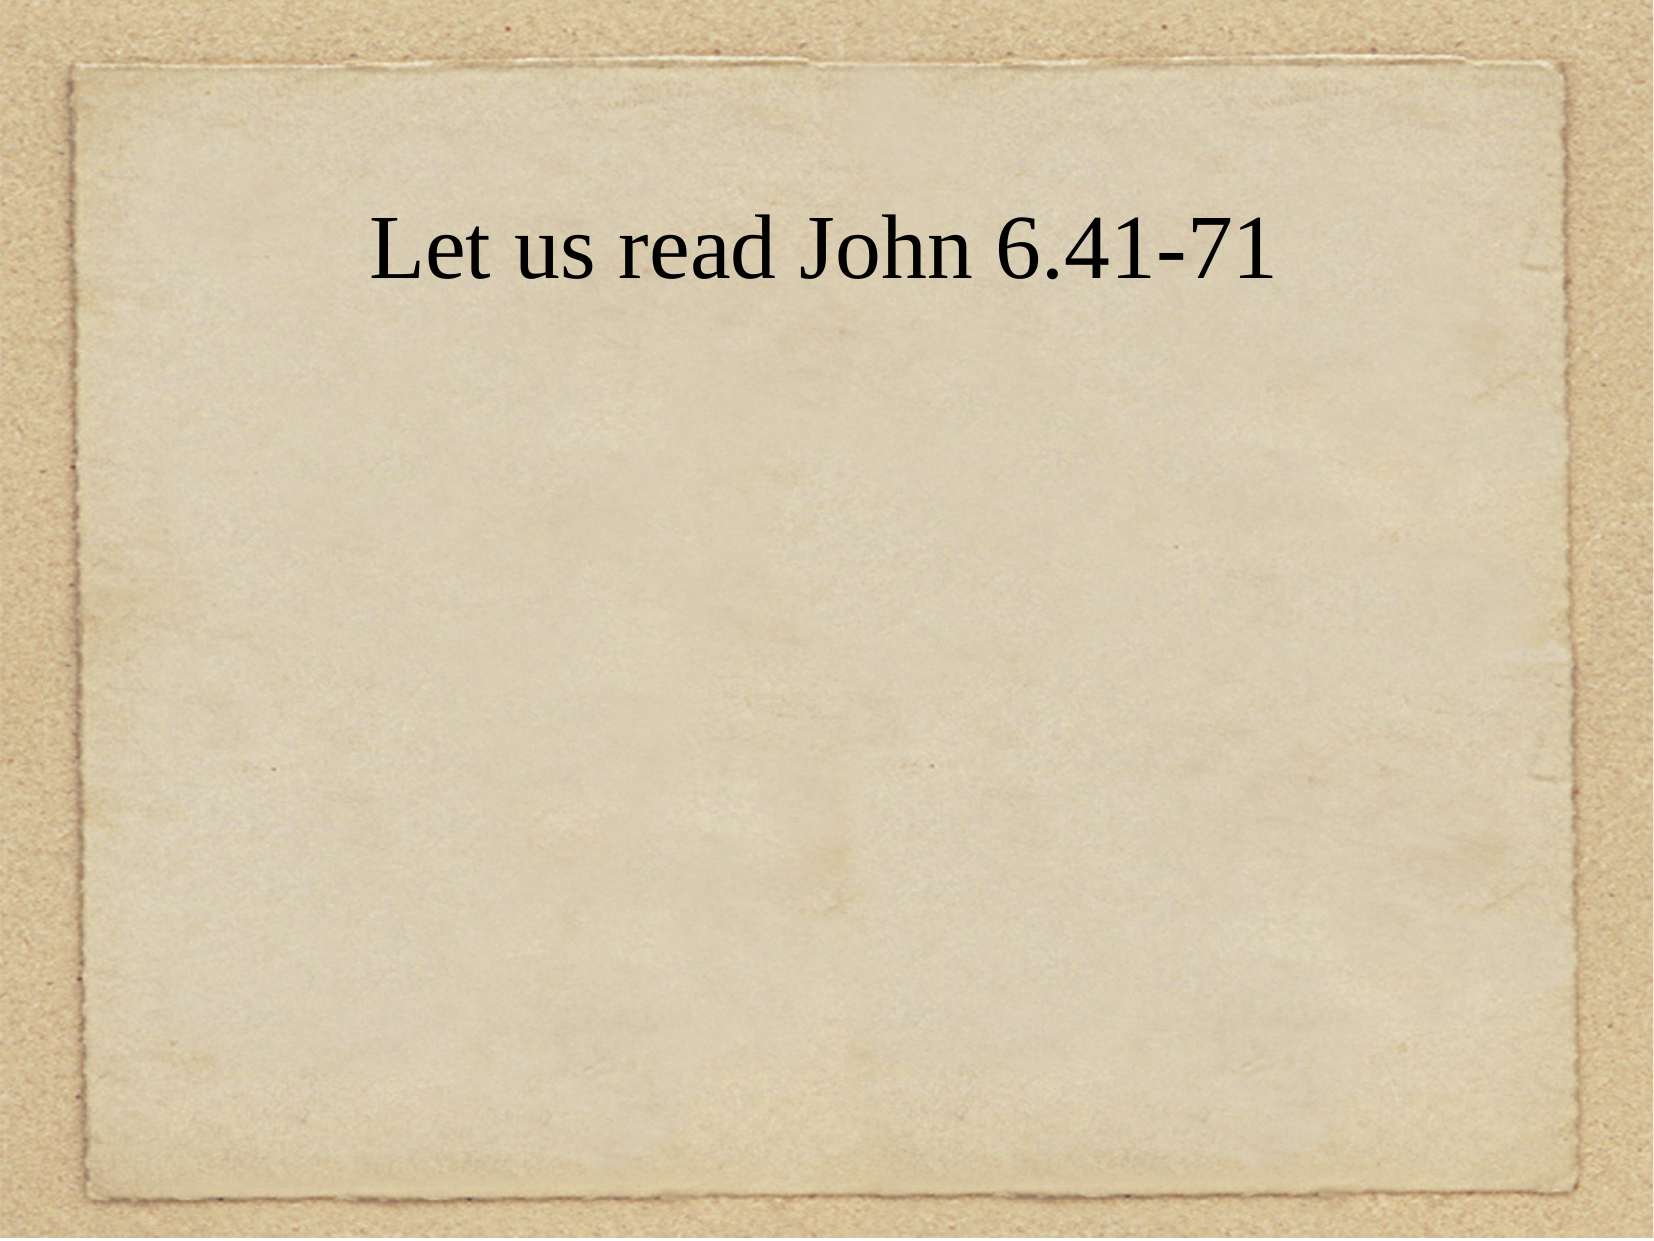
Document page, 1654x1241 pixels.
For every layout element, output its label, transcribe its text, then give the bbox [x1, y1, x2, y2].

picture [0, 0, 1654, 1238]
text_box Let us read John 6.41-71 [75, 37, 1576, 1163]
